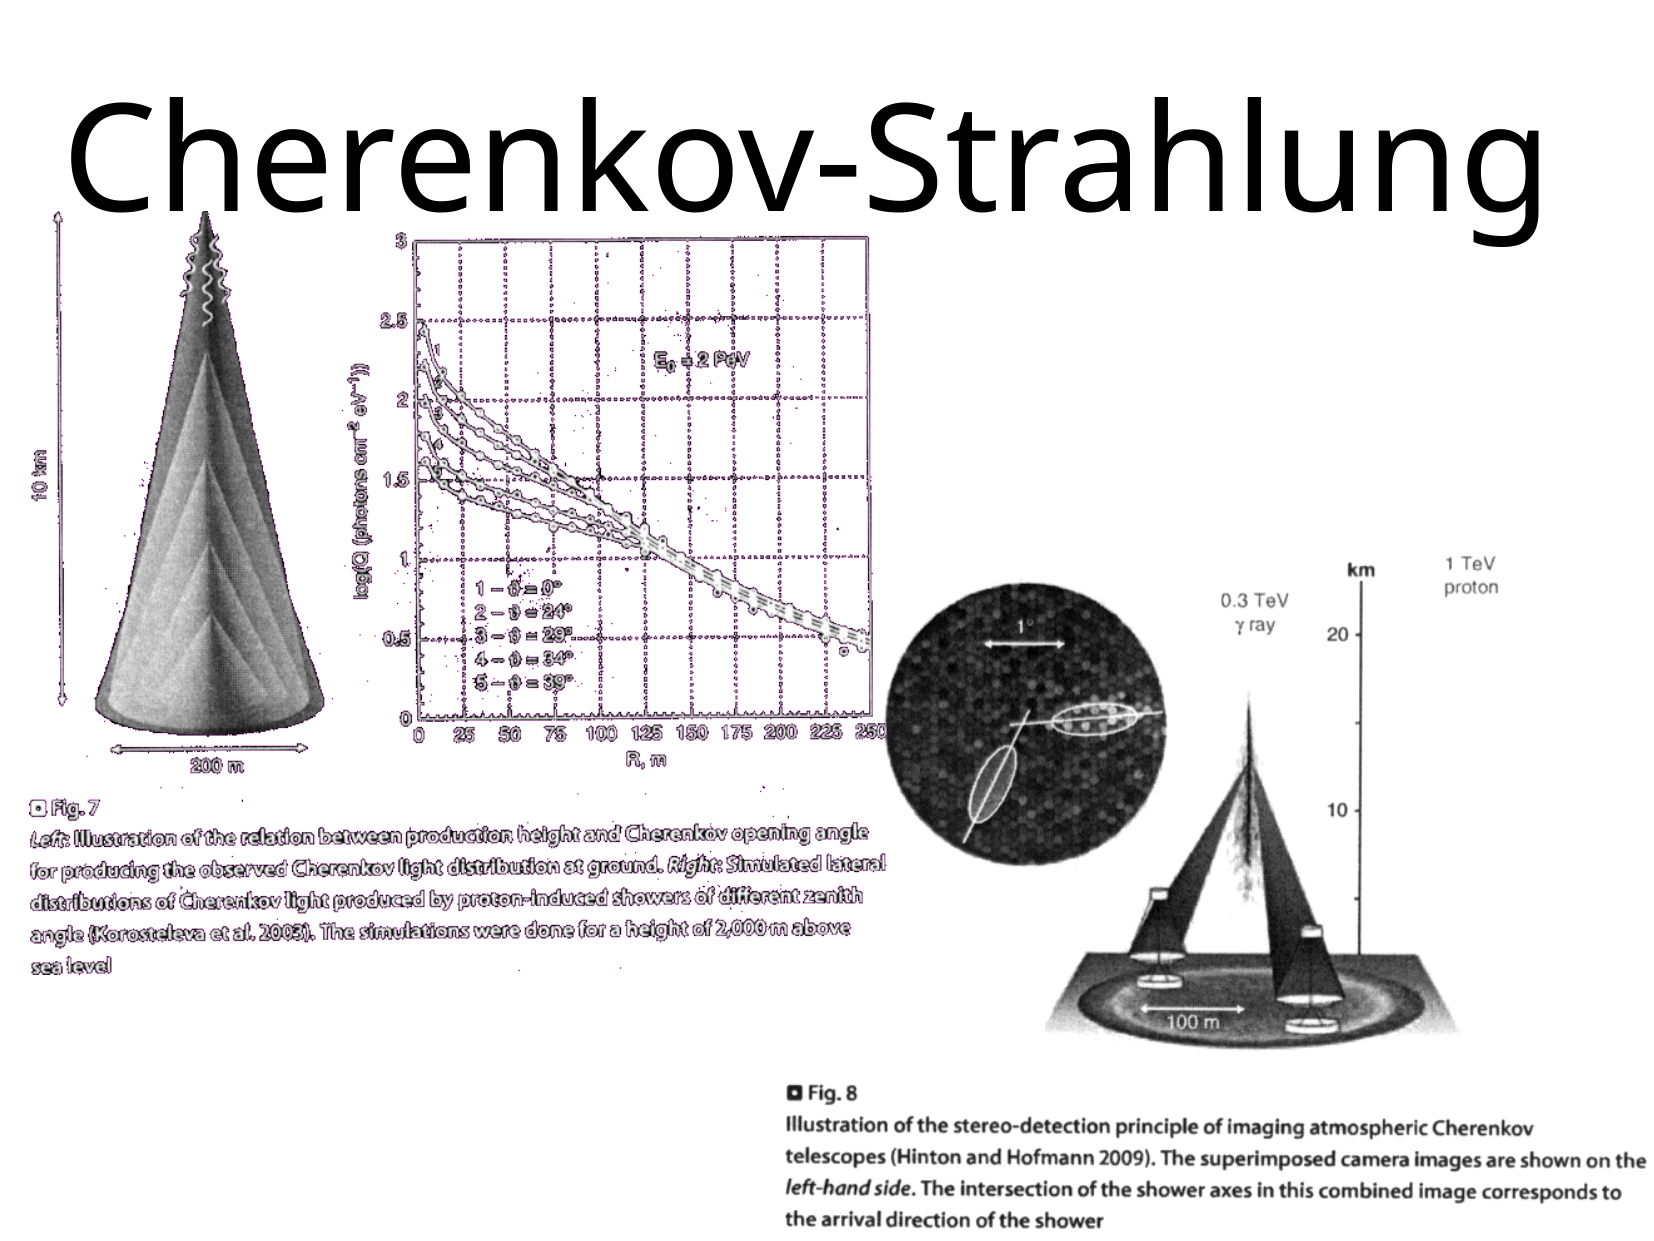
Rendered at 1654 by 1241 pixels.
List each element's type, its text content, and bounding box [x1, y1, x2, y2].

picture [29, 211, 1647, 1229]
title Cherenkov-Strahlung [29, 49, 1625, 257]
